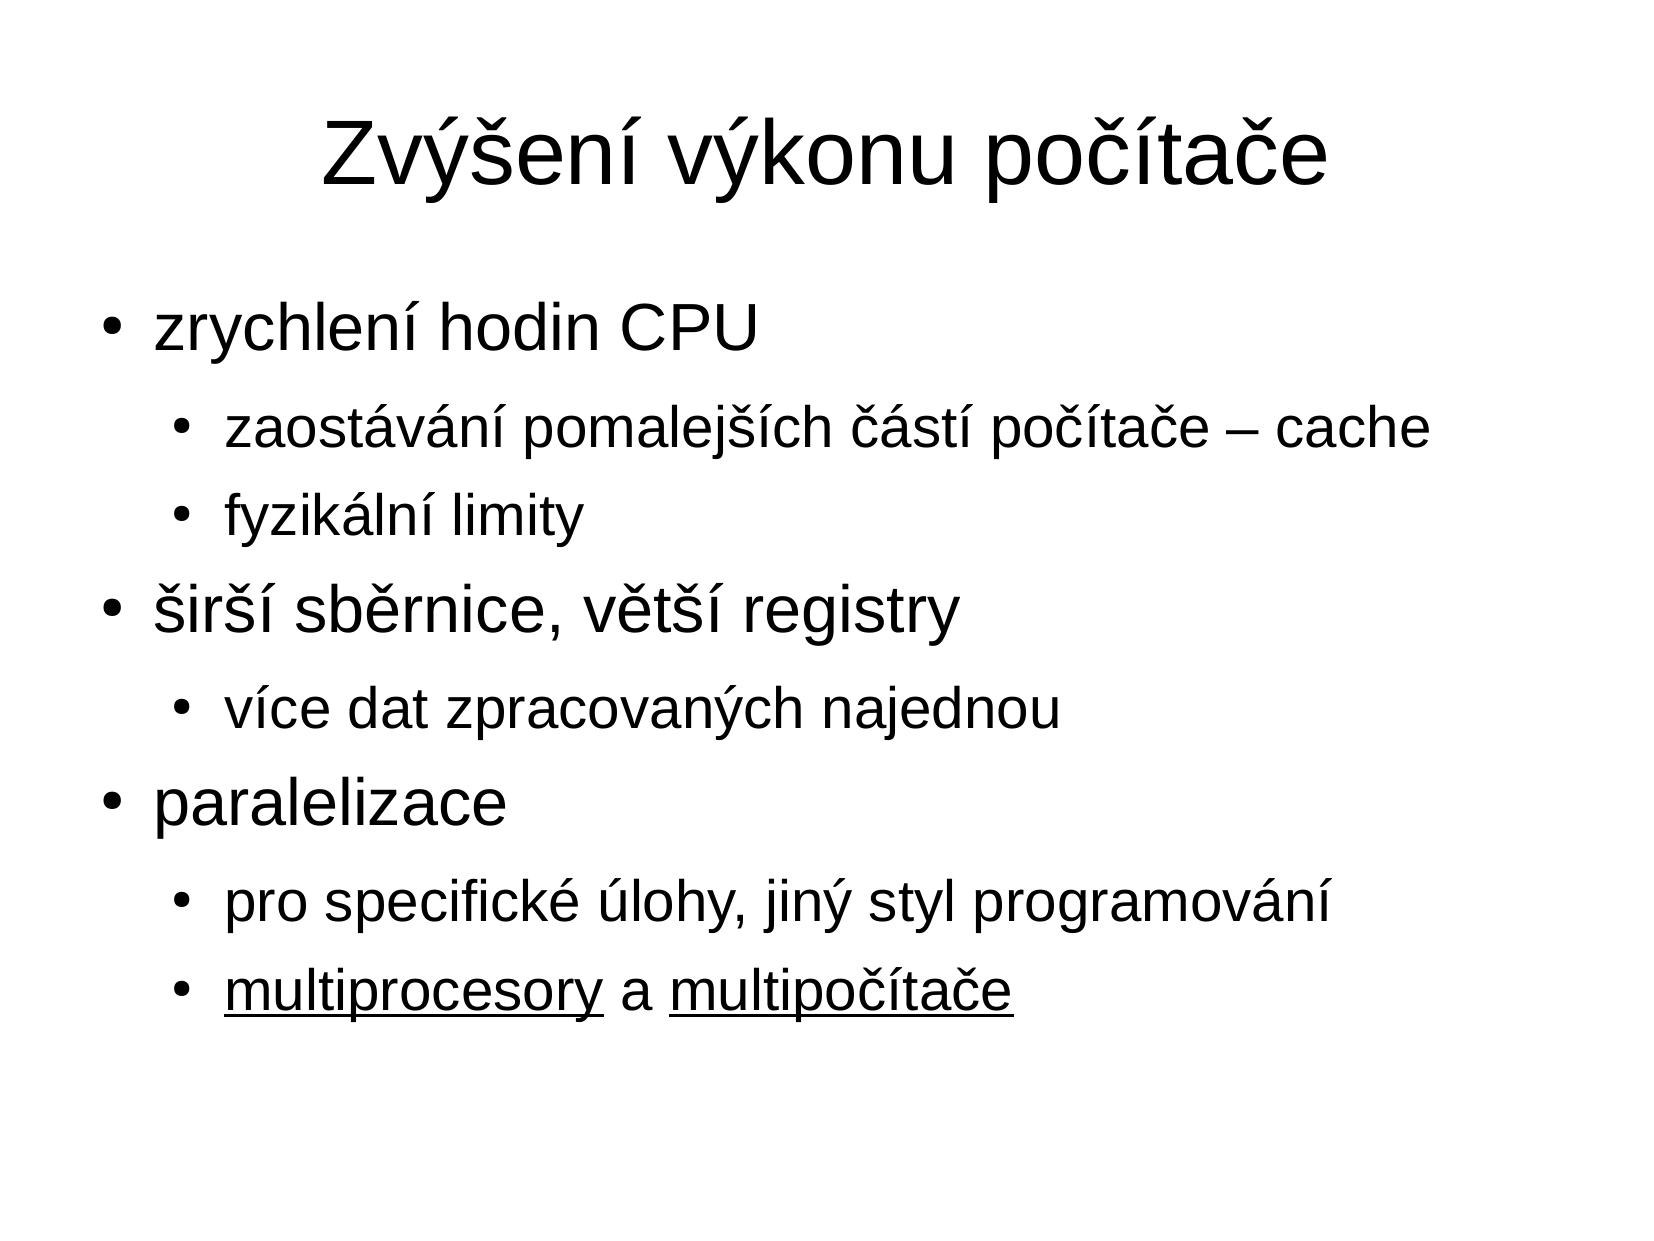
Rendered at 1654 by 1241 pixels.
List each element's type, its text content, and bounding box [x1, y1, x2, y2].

list zrychlení hodin CPU zaostávání pomalejších částí počítače – cache fyzikální limity širší sběrnice, větší registry více dat zpracovaných najednou paralelizace pro specifické úlohy, jiný styl programování multiprocesory a multipočítače [82, 290, 1571, 1094]
title Zvýšení výkonu počítače [82, 56, 1571, 250]
